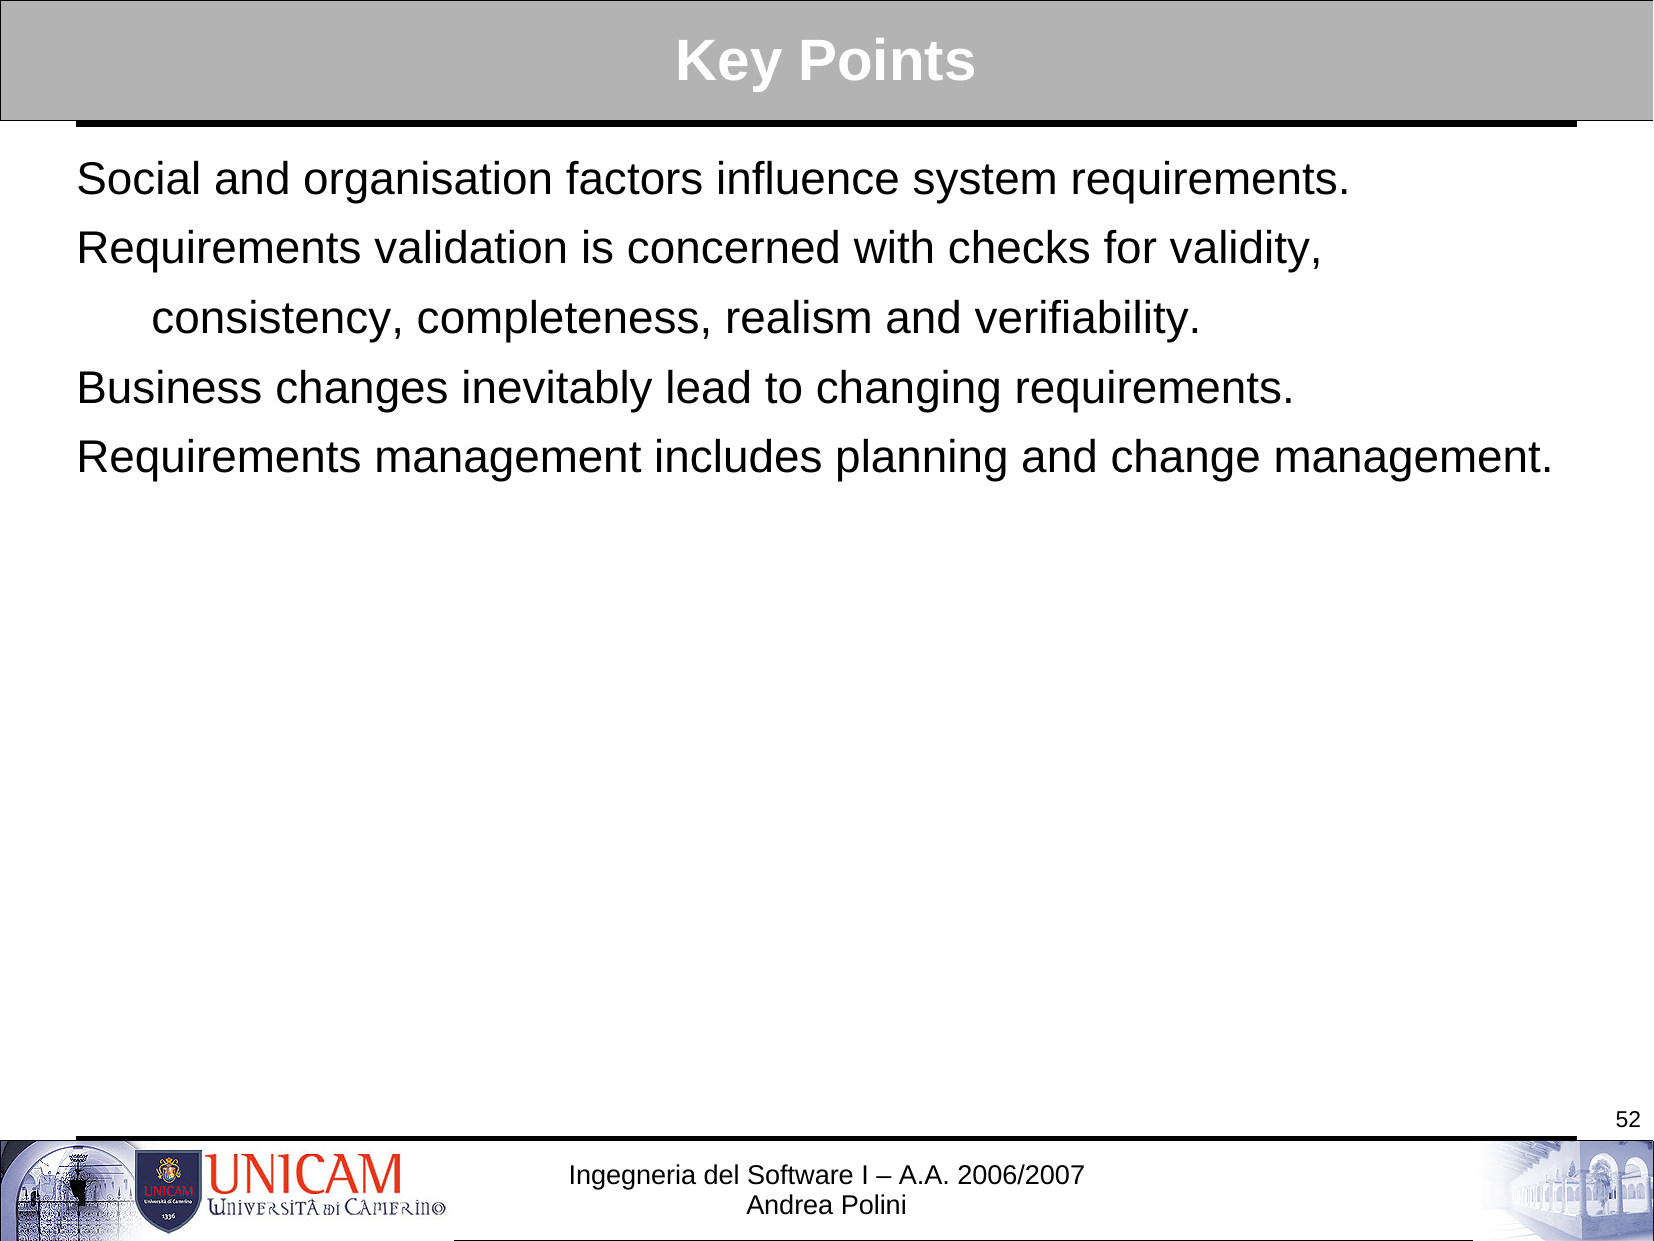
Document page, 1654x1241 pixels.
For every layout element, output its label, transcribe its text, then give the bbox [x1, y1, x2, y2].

picture [0, 1141, 454, 1241]
list Social and organisation factors influence system requirements. Requirements validation is concerned with checks for validity, consistency, completeness, realism and verifiability. Business changes inevitably lead to changing requirements. Requirements management includes planning and change management. [76, 152, 1577, 671]
picture [1473, 1141, 1654, 1241]
title Key Points [0, 0, 1653, 121]
